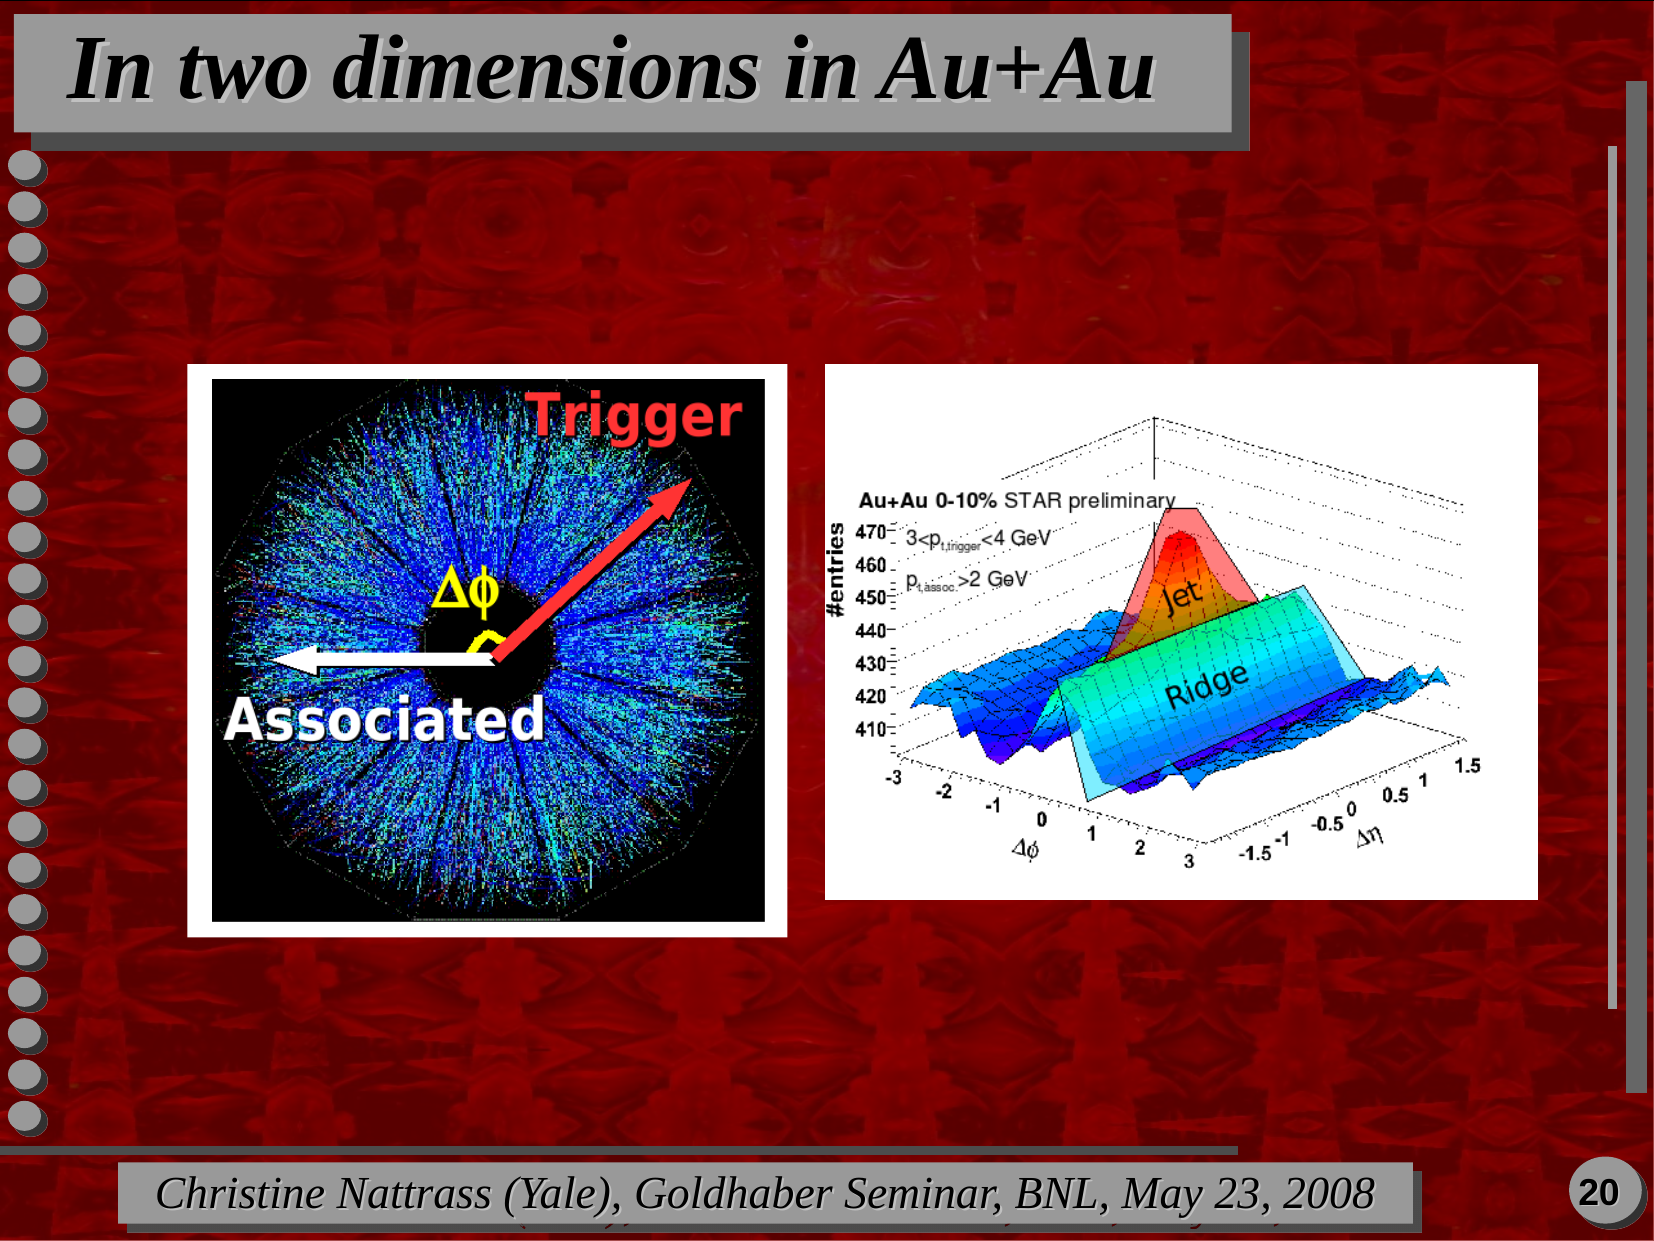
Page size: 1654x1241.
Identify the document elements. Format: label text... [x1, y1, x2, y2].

title In two dimensions in Au+Au [0, 0, 1232, 145]
text_box [187, 364, 788, 938]
text_box nucl-ex/0701074 [824, 359, 1398, 410]
picture [825, 364, 1538, 901]
picture [211, 378, 766, 923]
